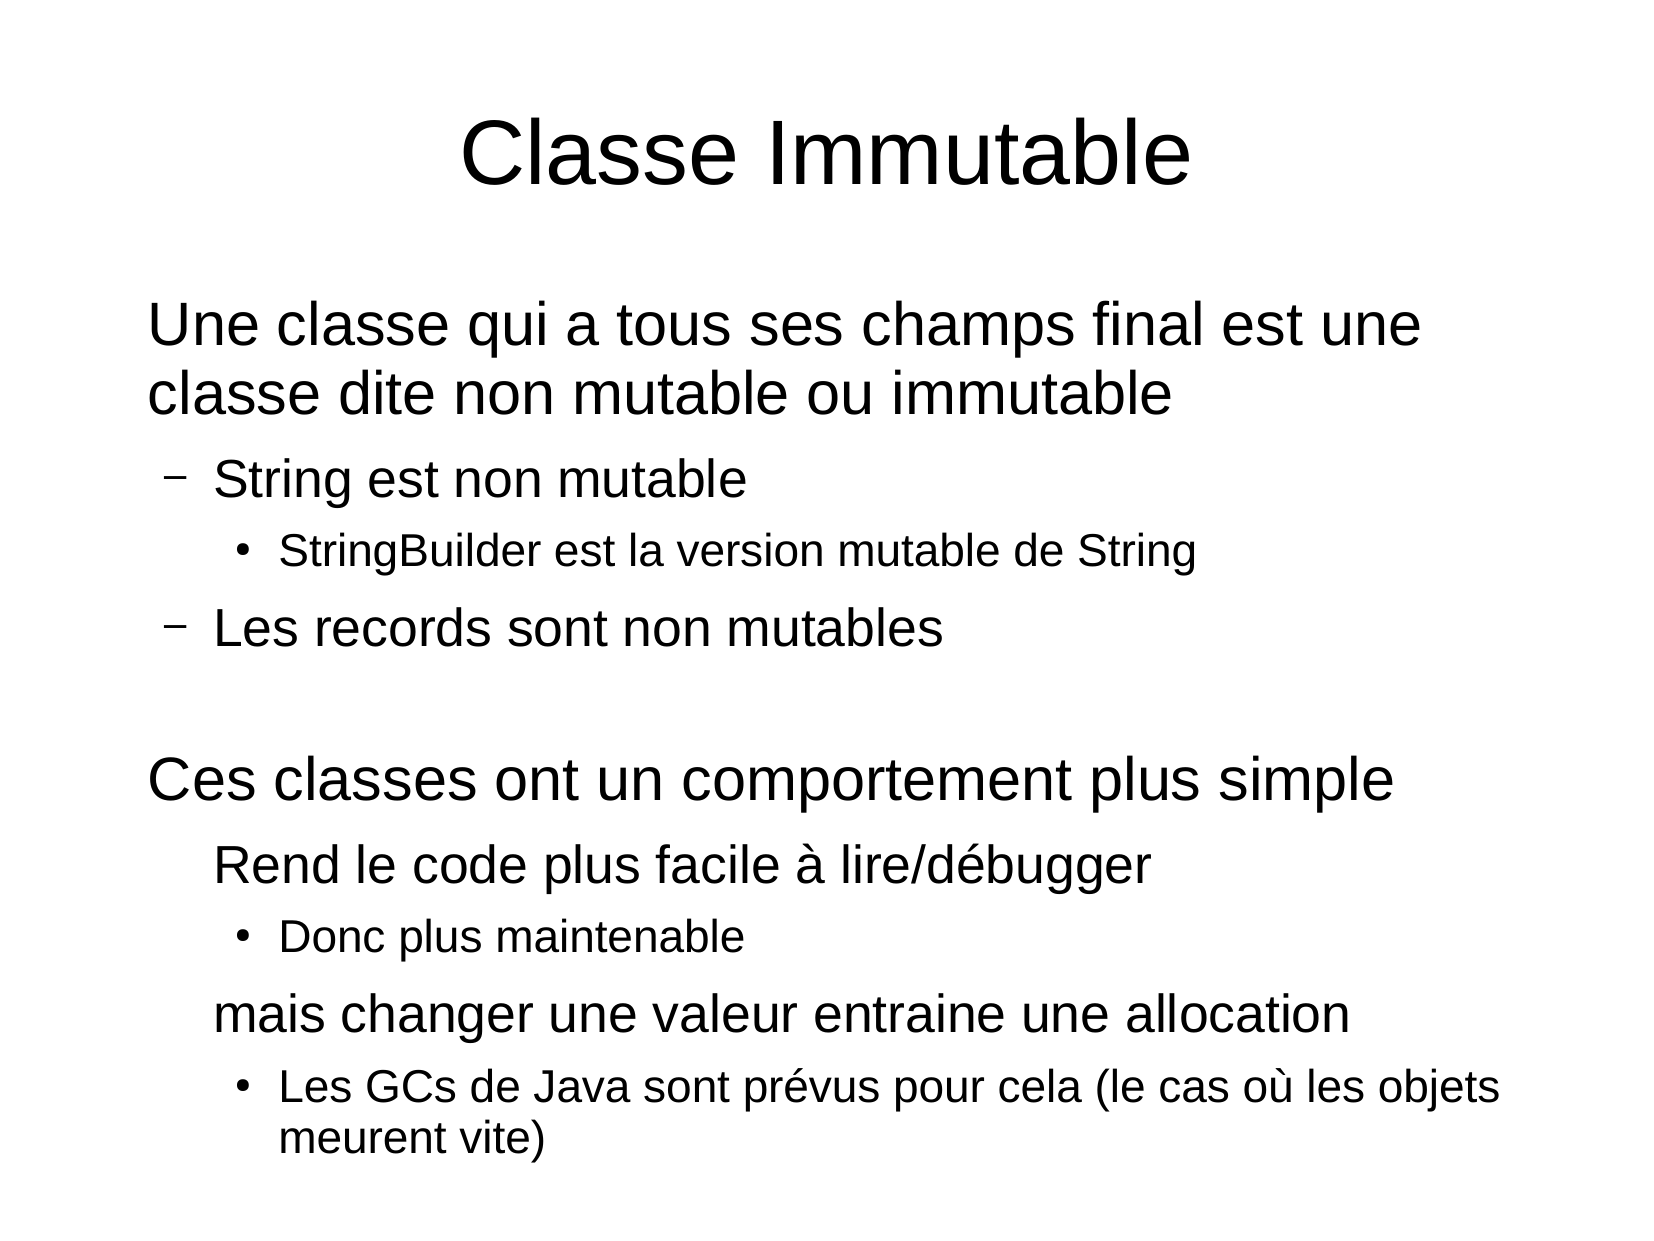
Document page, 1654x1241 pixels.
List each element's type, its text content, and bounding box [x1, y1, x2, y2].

list Une classe qui a tous ses champs final est une classe dite non mutable ou immutable String est non mutable StringBuilder est la version mutable de String Les records sont non mutables Ces classes ont un comportement plus simple Rend le code plus facile à lire/débugger Donc plus maintenable mais changer une valeur entraine une allocation Les GCs de Java sont prévus pour cela (le cas où les objets meurent vite) [82, 290, 1571, 1171]
title Classe Immutable [82, 49, 1571, 257]
